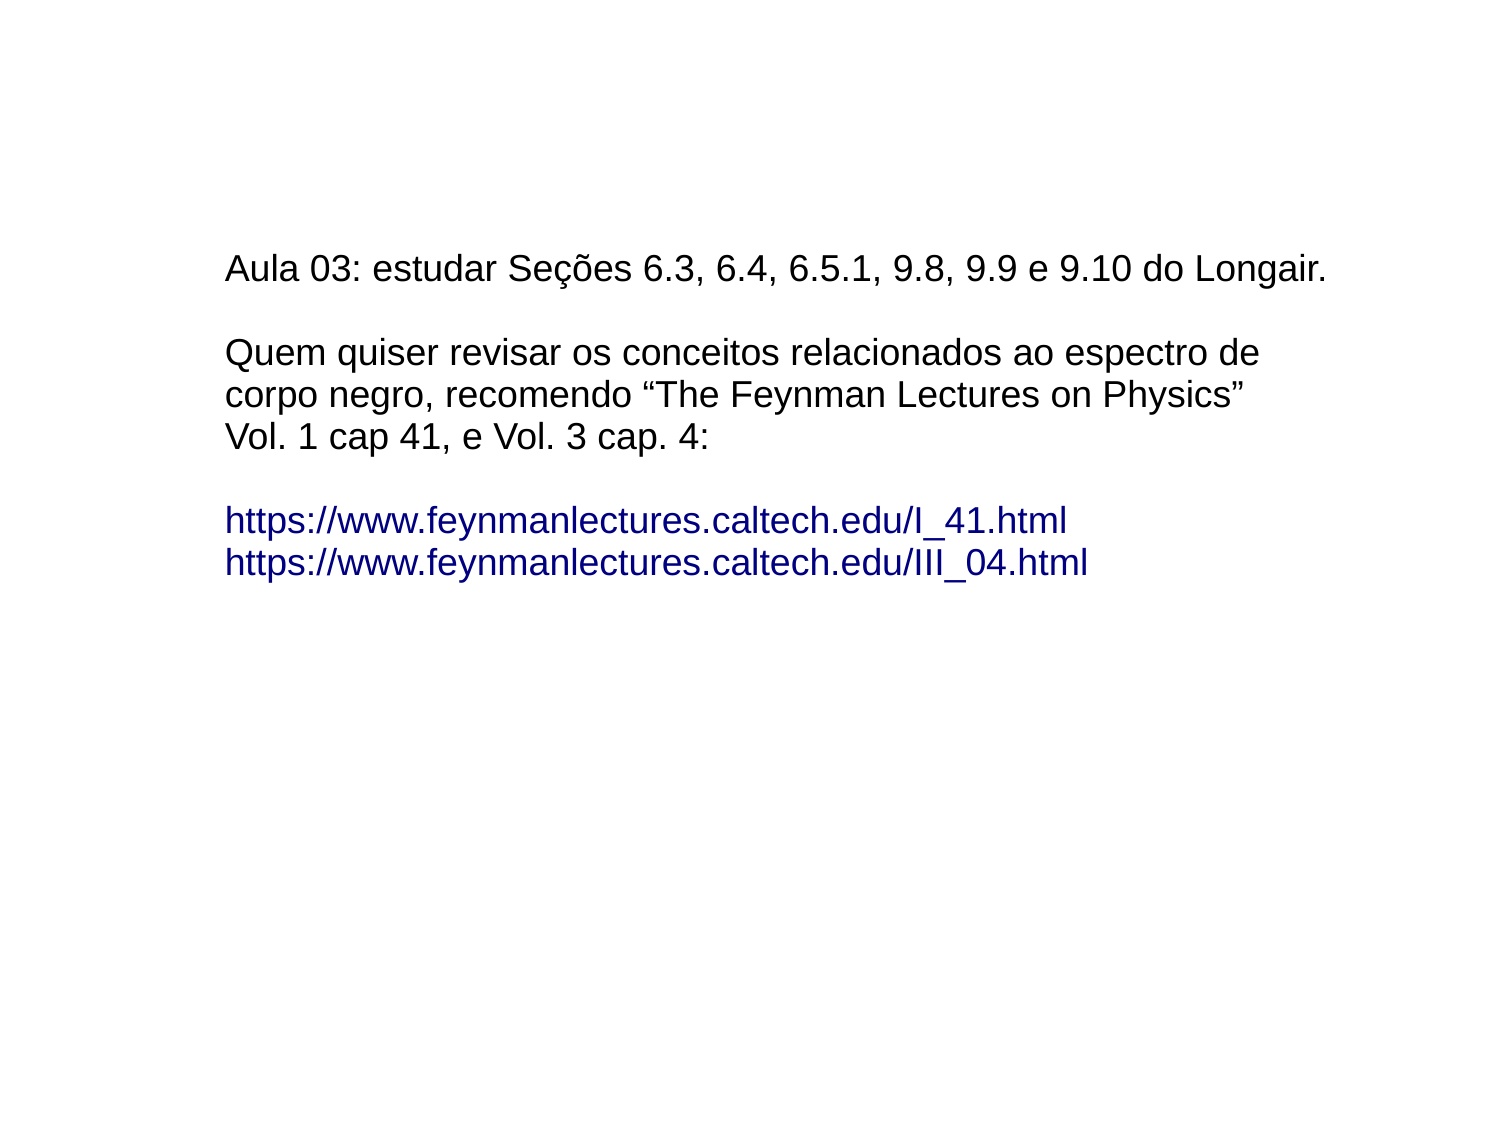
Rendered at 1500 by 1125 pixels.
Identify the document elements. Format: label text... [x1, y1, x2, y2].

text_box Aula 03: estudar Seções 6.3, 6.4, 6.5.1, 9.8, 9.9 e 9.10 do Longair. Quem quiser revisar os conceitos relacionados ao espectro de corpo negro, recomendo “The Feynman Lectures on Physics” Vol. 1 cap 41, e Vol. 3 cap. 4: https://www.feynmanlectures.caltech.edu/I_41.html https://www.feynmanlectures.caltech.edu/III_04.html [209, 239, 1343, 675]
